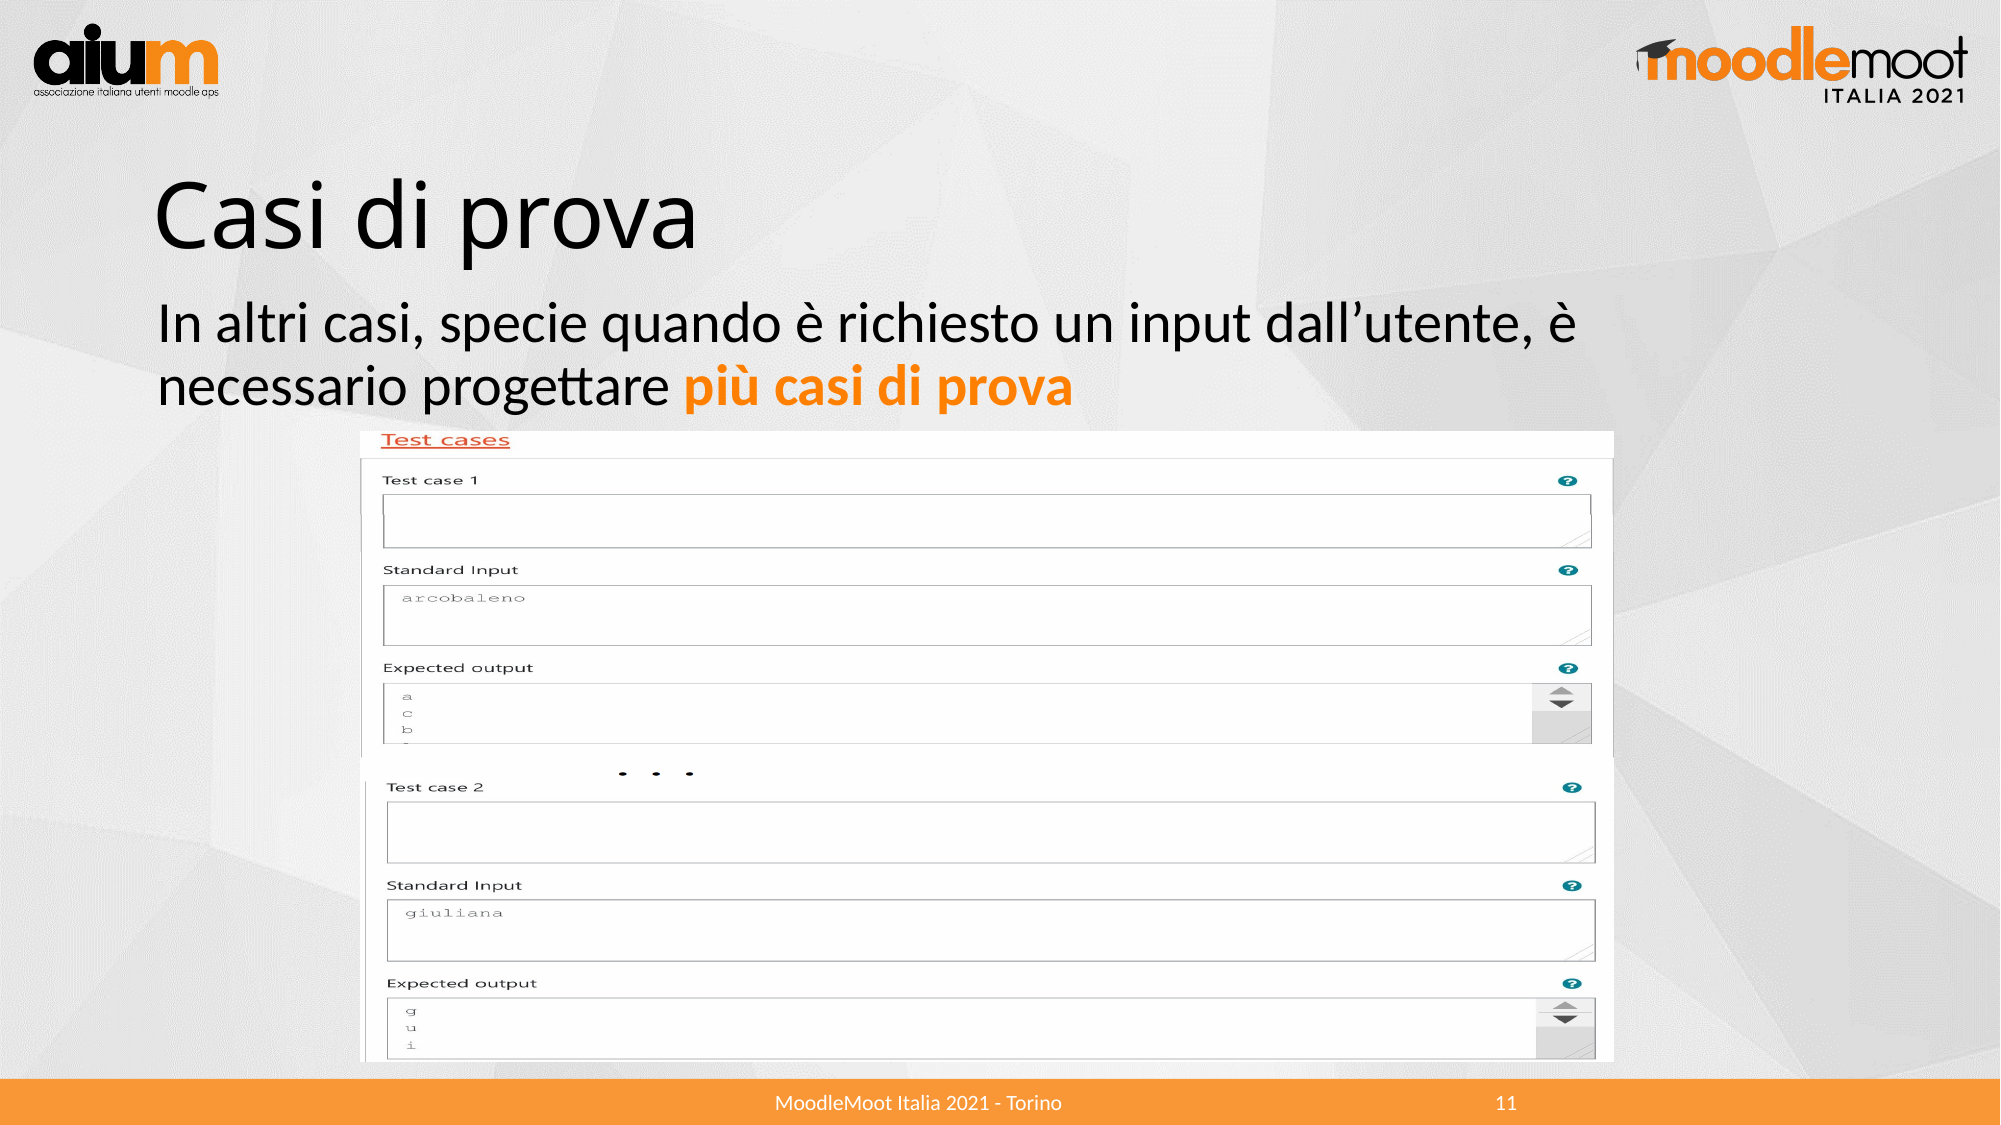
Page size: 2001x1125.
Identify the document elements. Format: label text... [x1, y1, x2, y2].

list In altri casi, specie quando è richiesto un input dall’utente, è necessario progettare più casi di prova [105, 285, 1830, 451]
picture [0, 0, 2001, 1125]
title Casi di prova [137, 110, 1863, 328]
